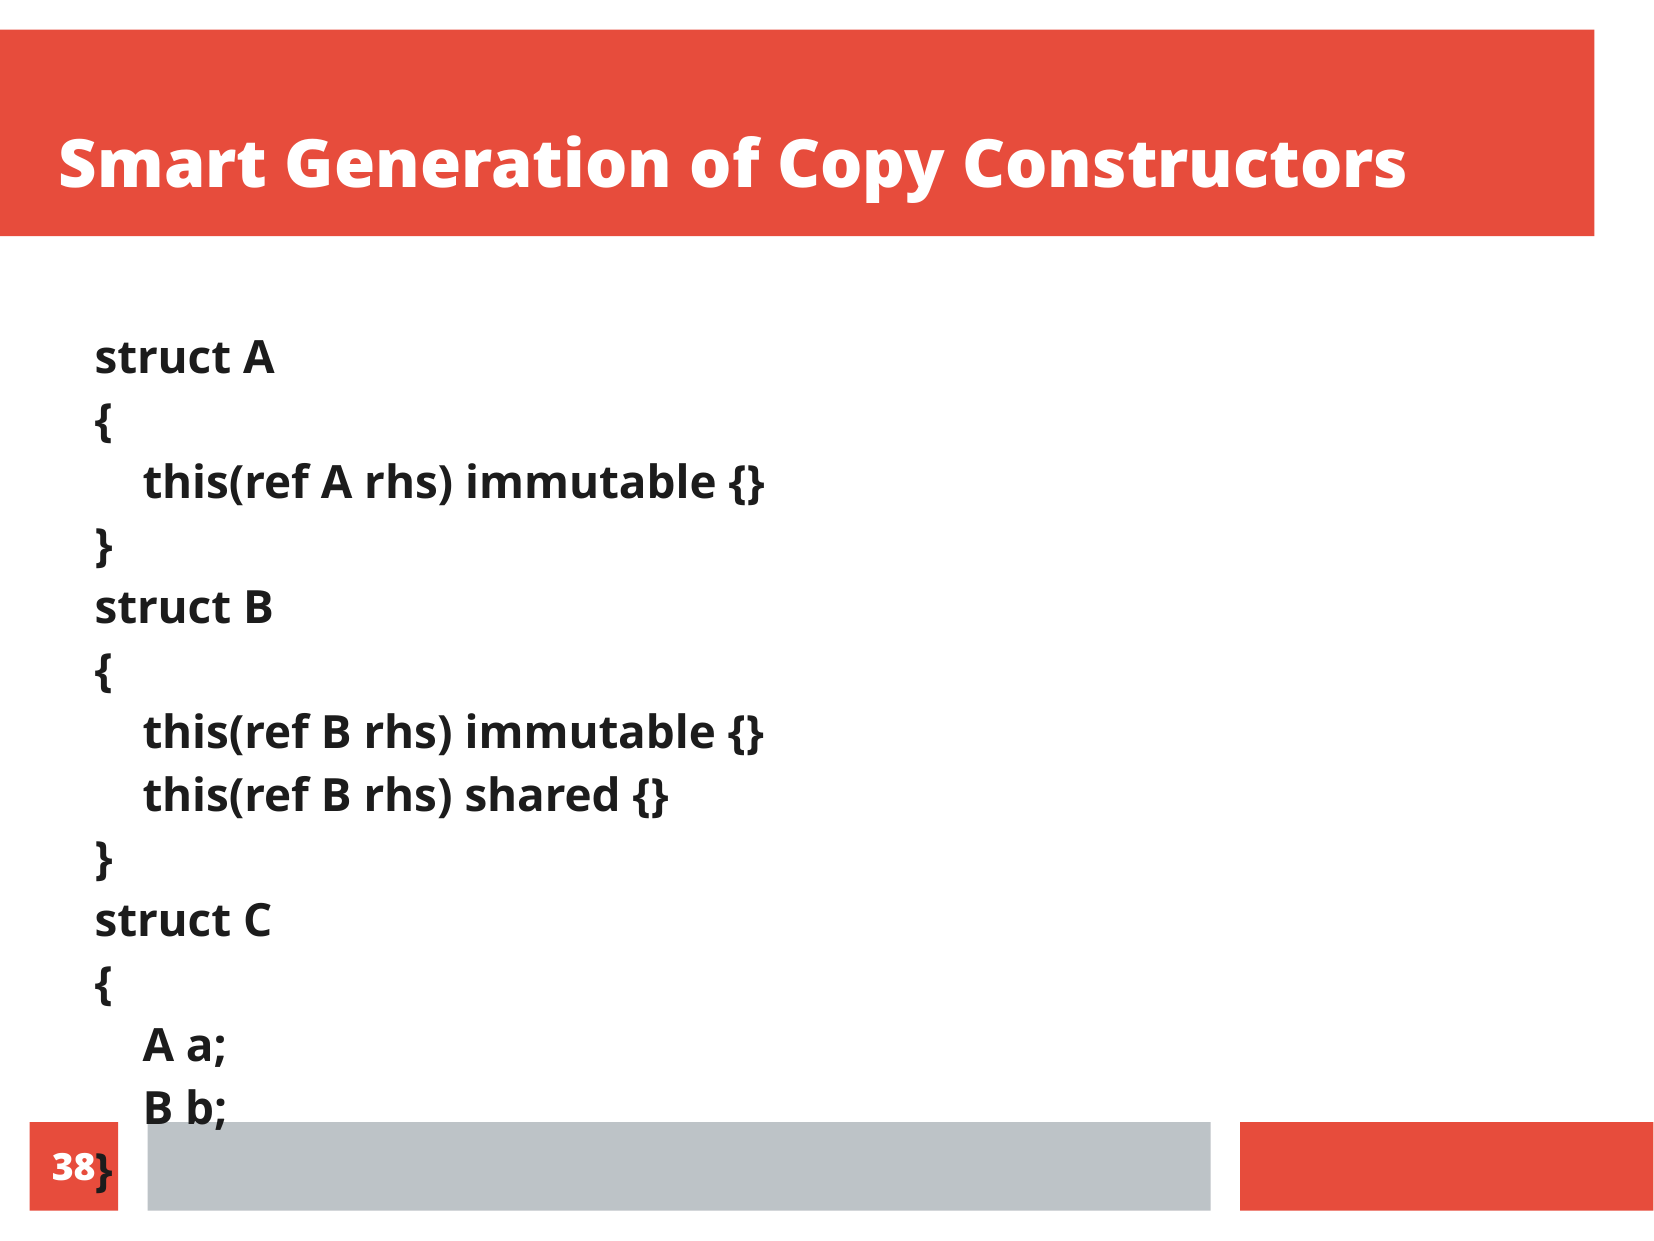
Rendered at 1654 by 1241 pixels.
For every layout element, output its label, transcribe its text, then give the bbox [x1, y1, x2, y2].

subtitle struct A { this(ref A rhs) immutable {} } struct B { this(ref B rhs) immutable {} this(ref B rhs) shared {} } struct C { A a; B b; } [59, 324, 1565, 1093]
title Smart Generation of Copy Constructors [59, 59, 1595, 207]
